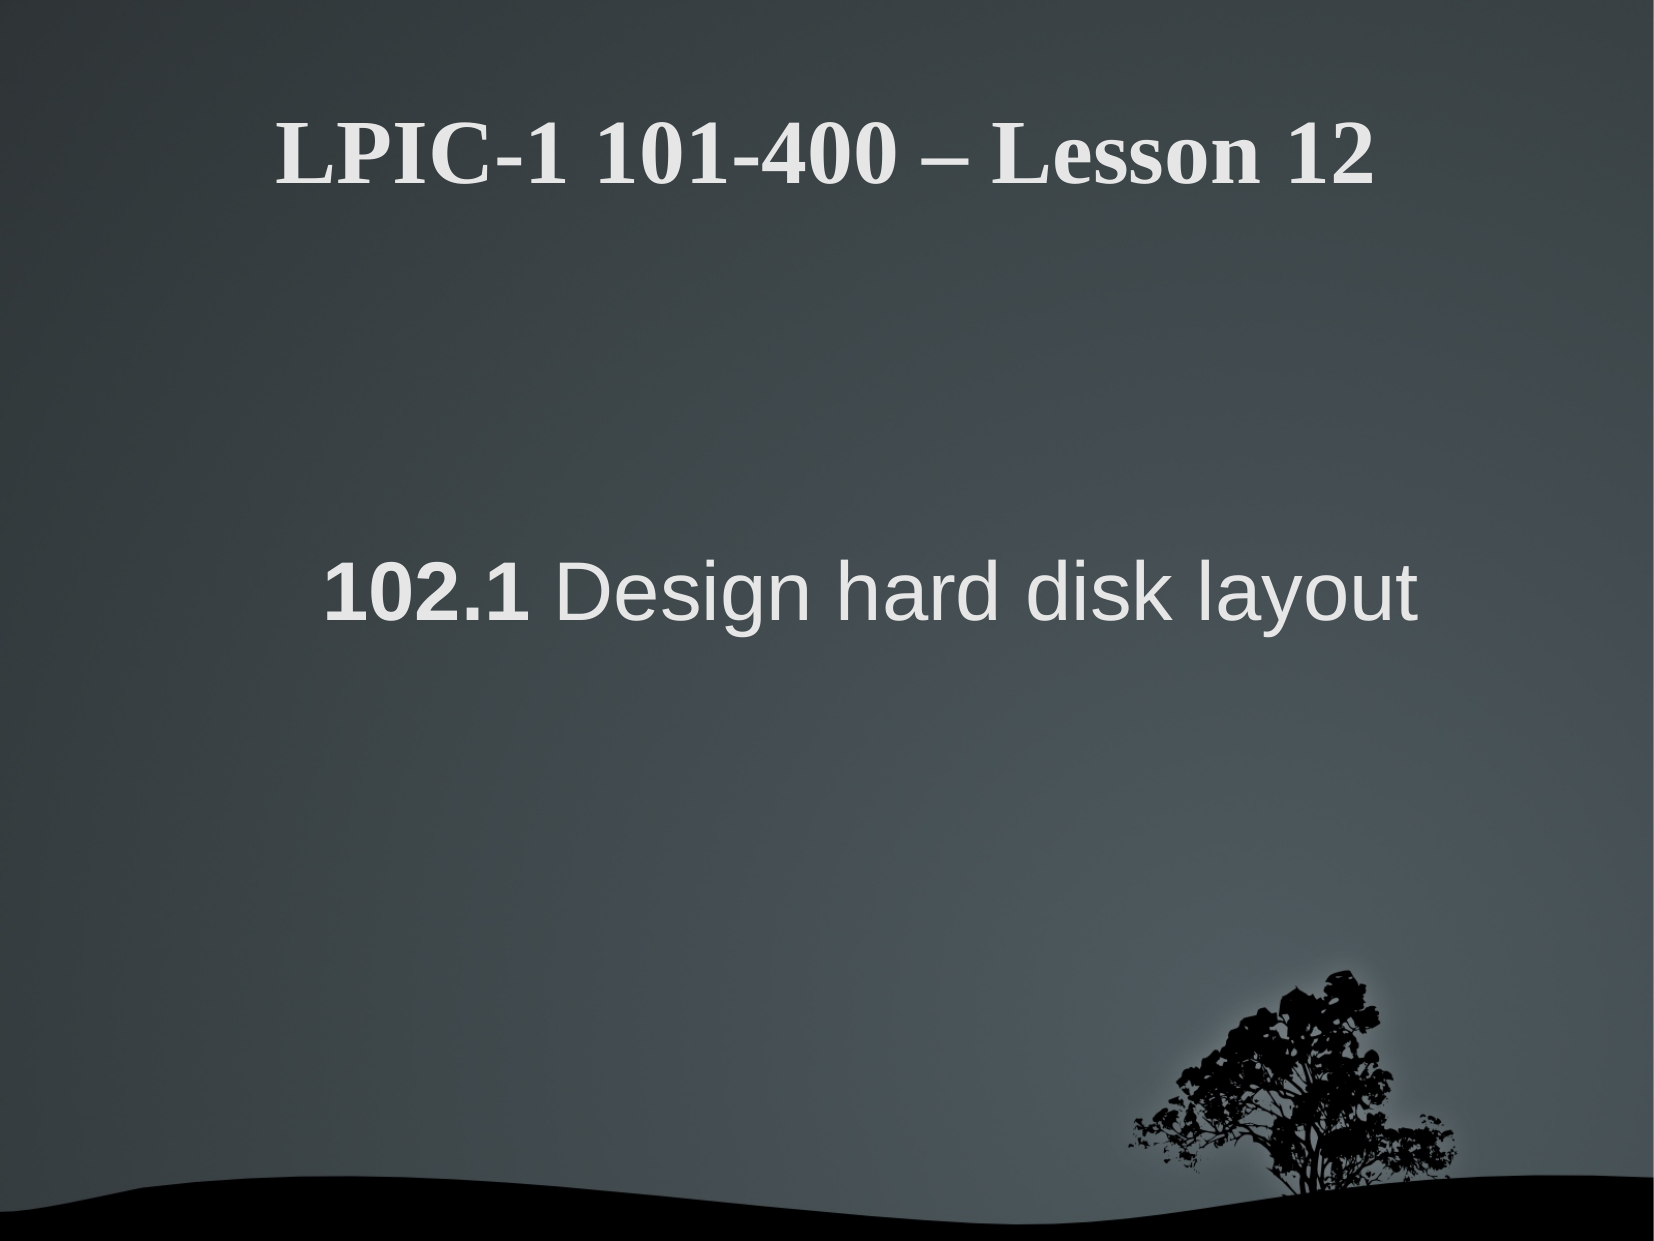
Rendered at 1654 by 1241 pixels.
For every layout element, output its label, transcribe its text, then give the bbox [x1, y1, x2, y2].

list 102.1 Design hard disk layout [82, 290, 1571, 1109]
title LPIC-1 101-400 – Lesson 12 [82, 49, 1571, 257]
picture [0, 0, 1654, 1241]
